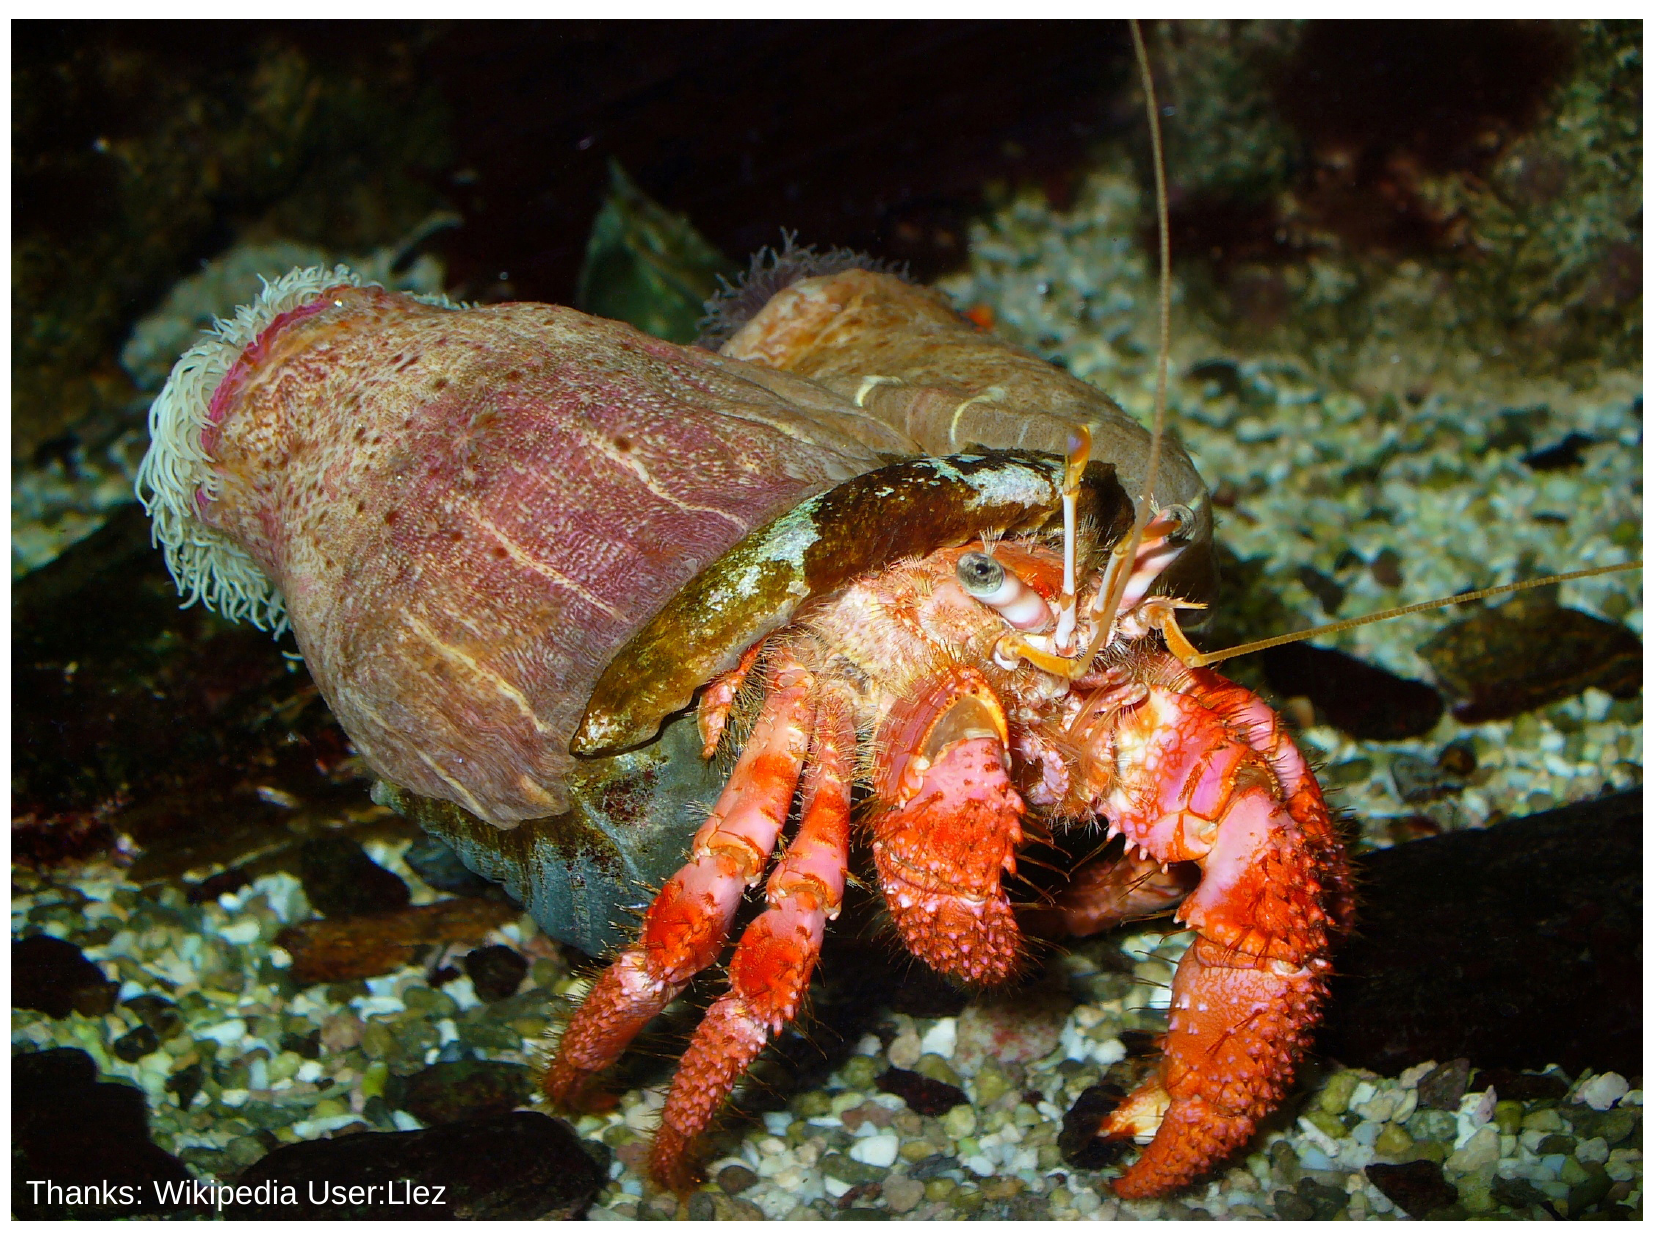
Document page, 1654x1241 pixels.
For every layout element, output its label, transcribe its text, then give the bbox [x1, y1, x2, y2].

picture [11, 19, 1643, 1221]
text_box Thanks: Wikipedia User:Llez [11, 1166, 632, 1220]
